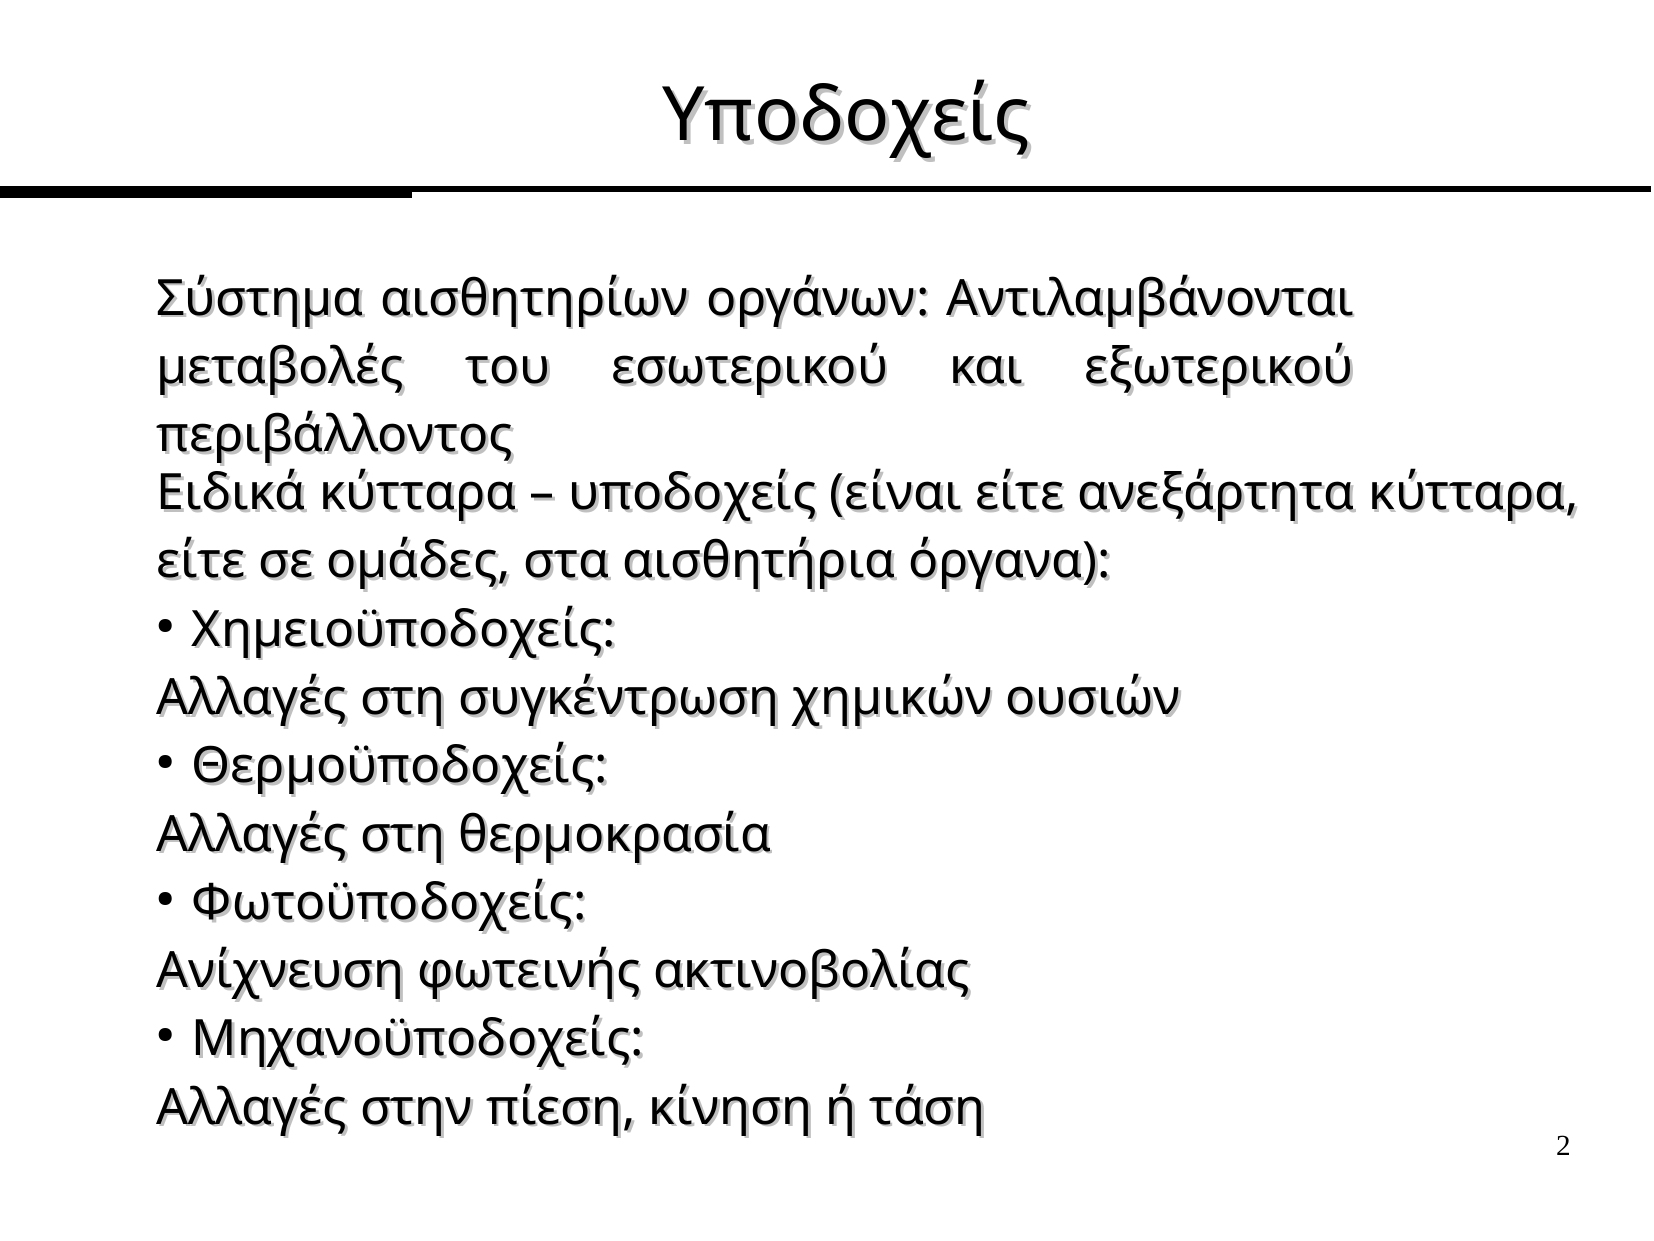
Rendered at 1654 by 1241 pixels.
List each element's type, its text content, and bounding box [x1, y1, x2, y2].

text_box Ειδικά κύτταρα – υποδοχείς (είναι είτε ανεξάρτητα κύτταρα, είτε σε ομάδες, στα αισθητήρια όργανα): Χημειοϋποδοχείς: Αλλαγές στη συγκέντρωση χημικών ουσιών Θερμοϋποδοχείς: Αλλαγές στη θερμοκρασία Φωτοϋποδοχείς: Ανίχνευση φωτεινής ακτινοβολίας Μηχανοϋποδοχείς: Αλλαγές στην πίεση, κίνηση ή τάση [141, 448, 1595, 1067]
text_box Σύστημα αισθητηρίων οργάνων: Αντιλαμβάνονται μεταβολές του εσωτερικού και εξωτερικού περιβάλλοντος [141, 254, 1512, 390]
text_box Υποδοχείς [647, 52, 1007, 158]
